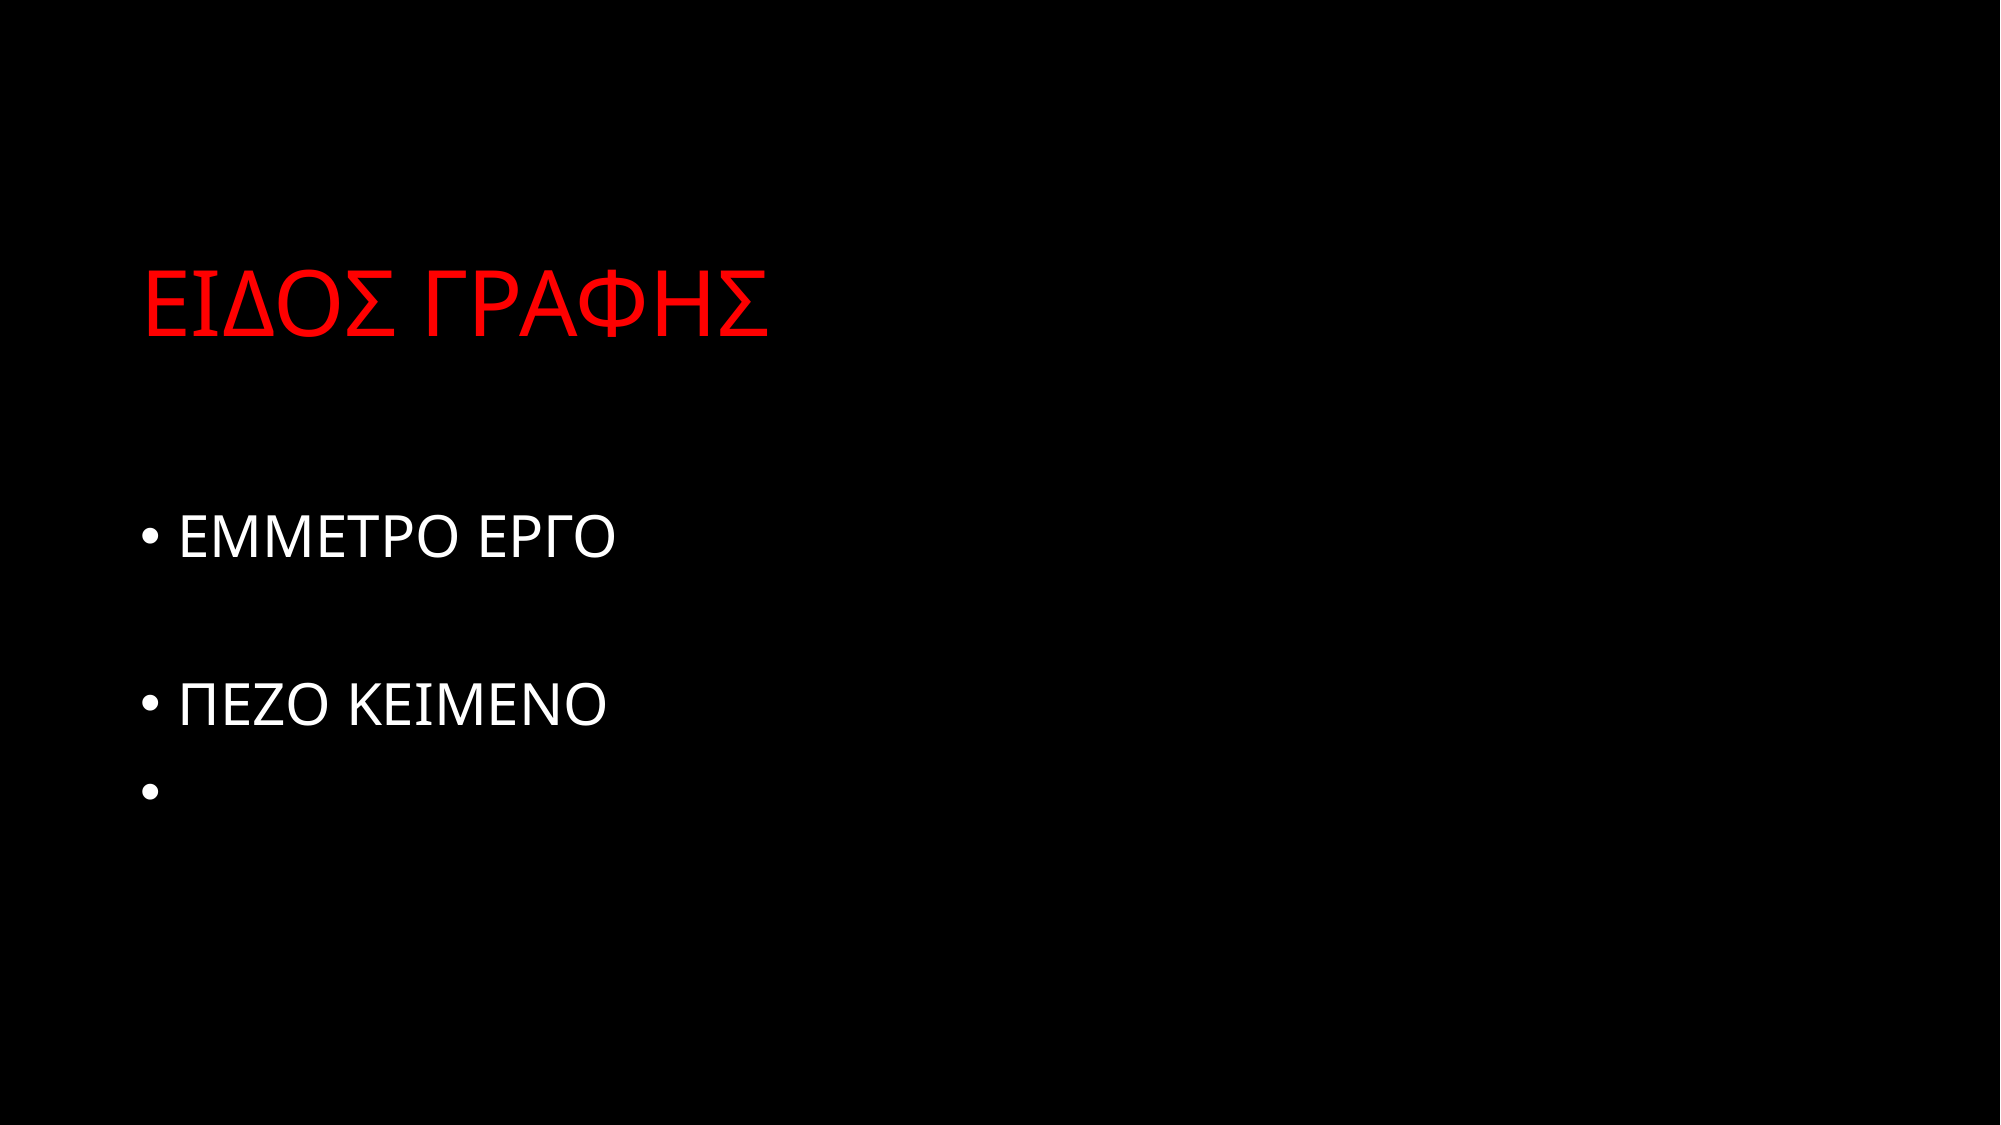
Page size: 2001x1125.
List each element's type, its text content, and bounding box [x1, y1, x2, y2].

list ΕΜΜΕΤΡΟ ΕΡΓΟ ΠΕΖΟ ΚΕΙΜΕΝΟ [125, 500, 979, 752]
title ΕΙΔΟΣ ΓΡΑΦΗΣ [125, 249, 879, 403]
